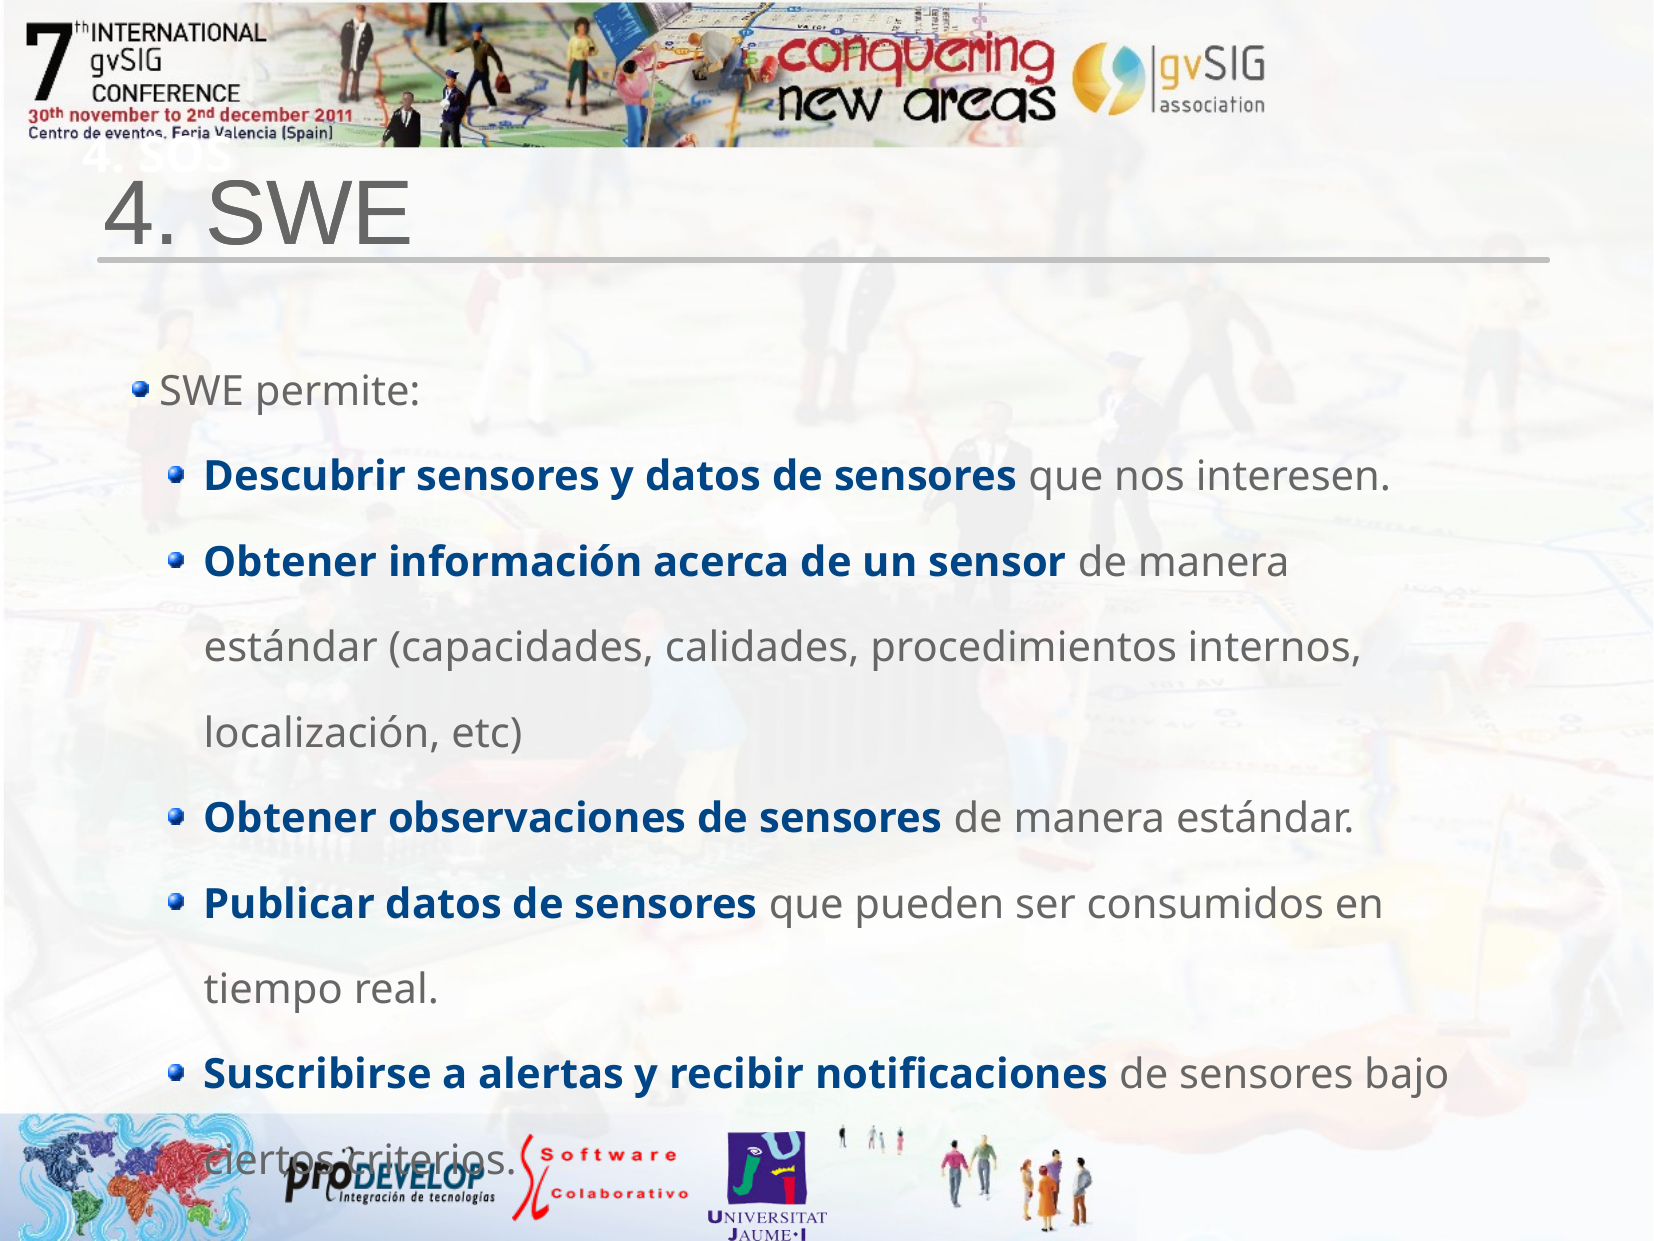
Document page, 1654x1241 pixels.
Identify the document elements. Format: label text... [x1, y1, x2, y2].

title 4. SOS [82, 49, 1571, 257]
picture [0, 0, 1654, 1241]
text_box 4. SWE [88, 153, 430, 272]
text_box SWE permite: Descubrir sensores y datos de sensores que nos interesen. Obtener información acerca de un sensor de manera estándar (capacidades, calidades, procedimientos internos, localización, etc) Obtener observaciones de sensores de manera estándar. Publicar datos de sensores que pueden ser consumidos en tiempo real. Suscribirse a alertas y recibir notificaciones de sensores bajo ciertos criterios. [118, 324, 1477, 1241]
subtitle [88, 295, 1577, 1114]
